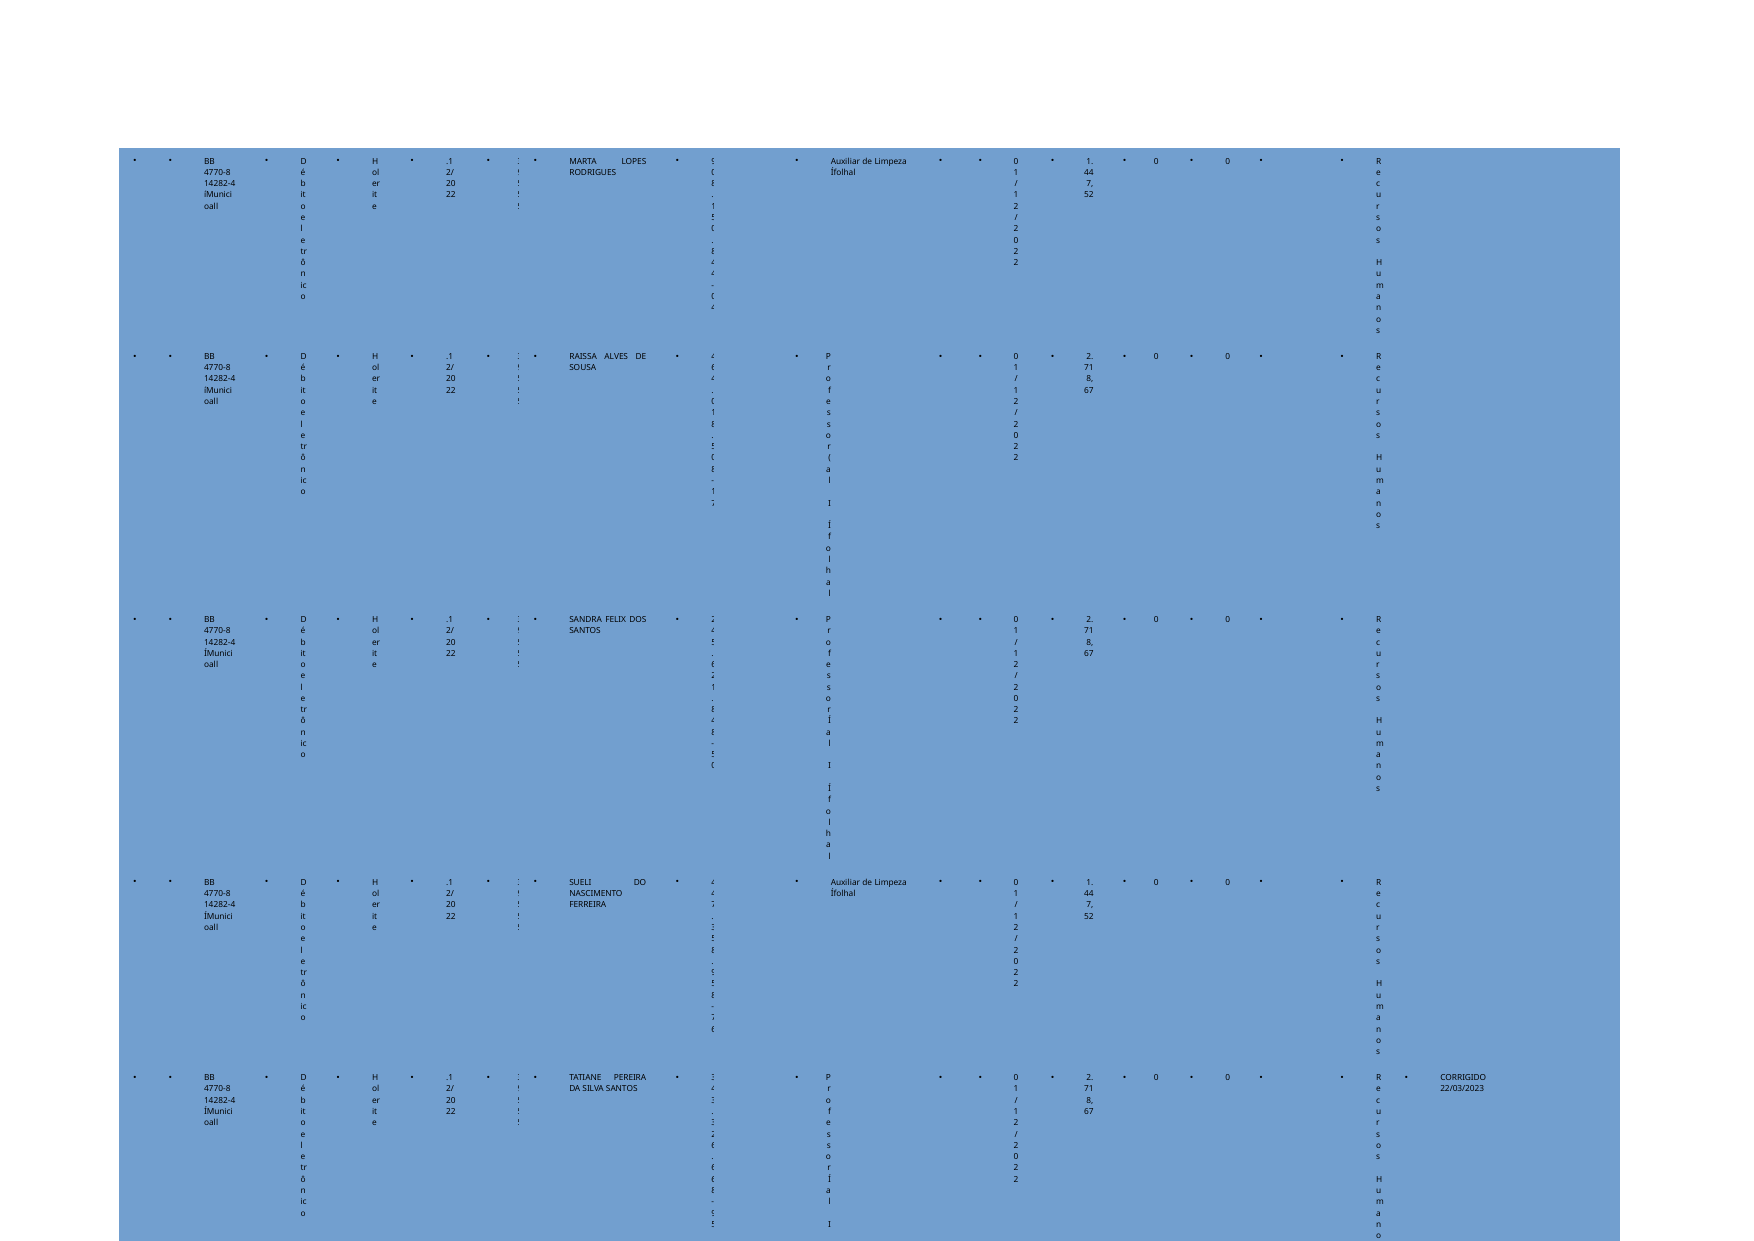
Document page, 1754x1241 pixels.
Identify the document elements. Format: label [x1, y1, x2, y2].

table_header [119, 148, 1620, 343]
table_cell [119, 343, 1620, 1241]
